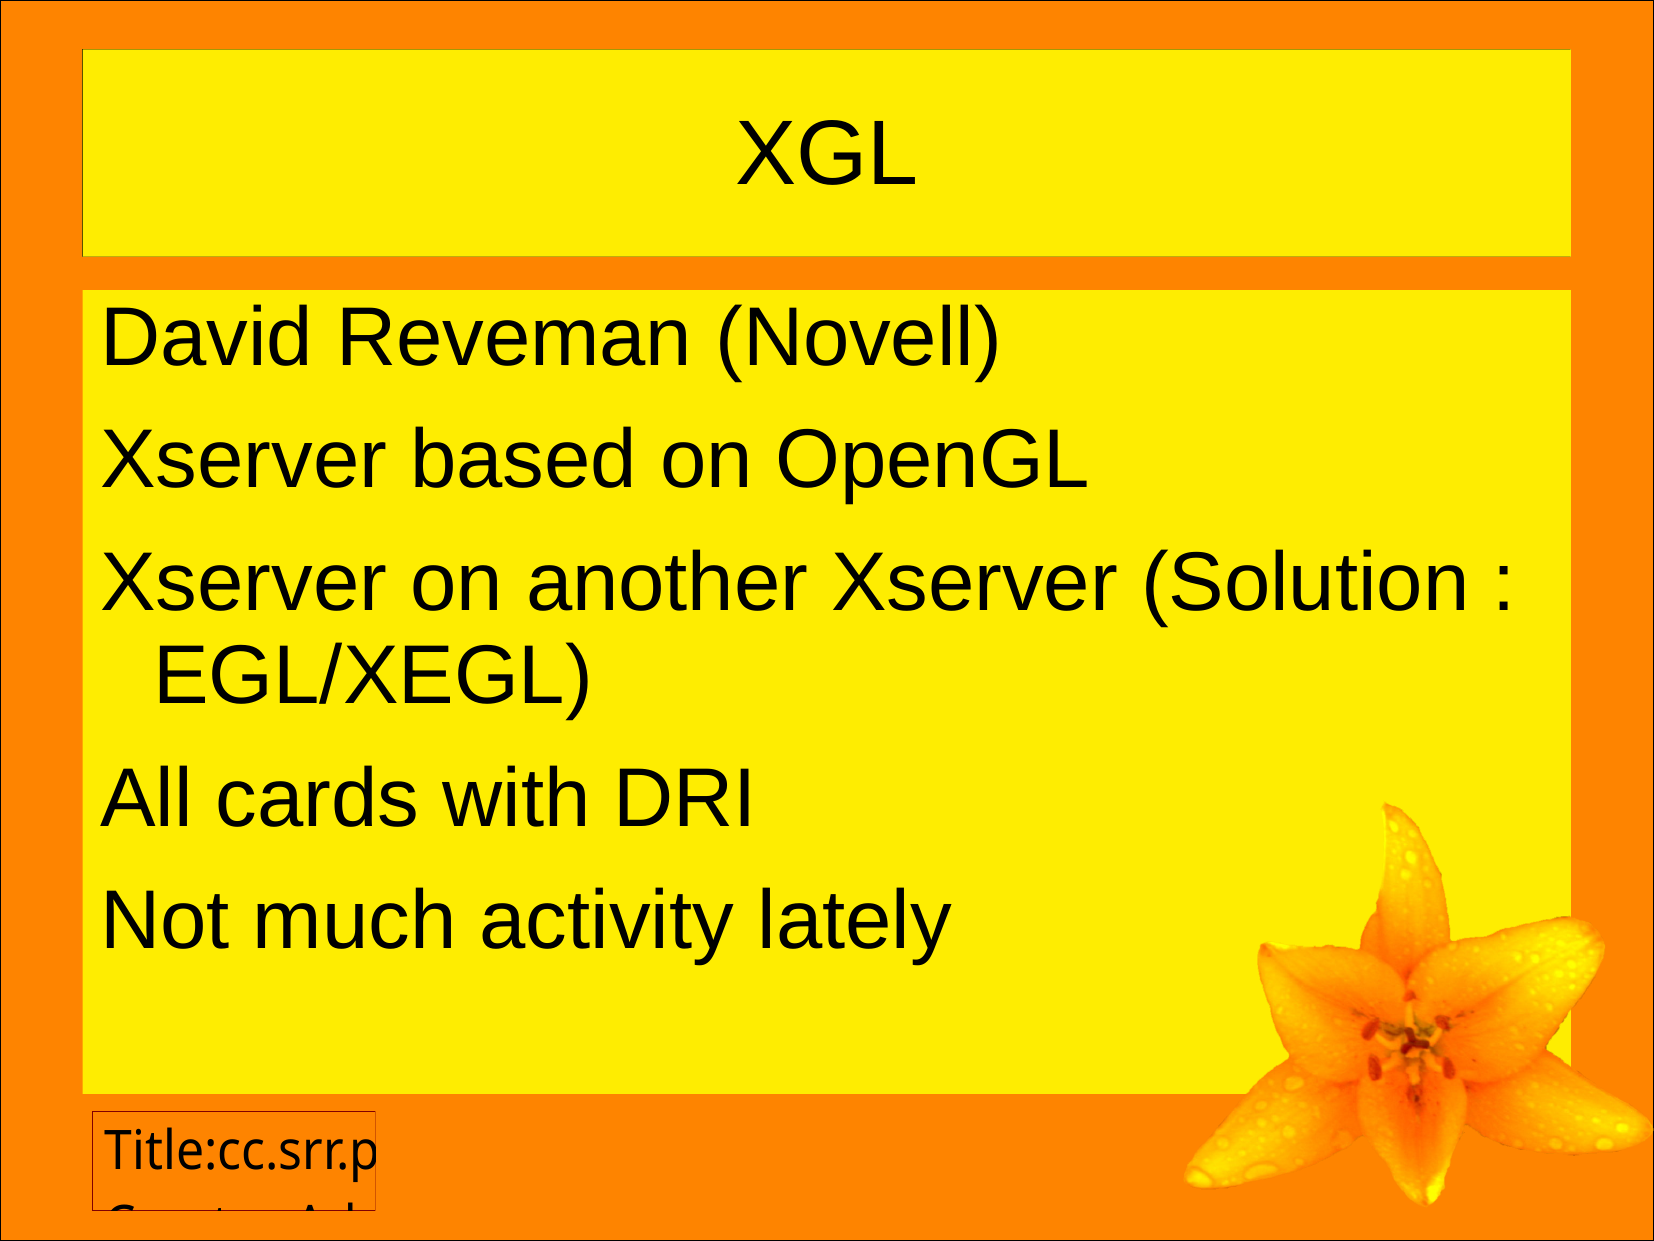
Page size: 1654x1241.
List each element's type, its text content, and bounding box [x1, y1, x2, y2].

text_box [0, 0, 1654, 1241]
picture [88, 1108, 376, 1211]
title XGL [82, 49, 1571, 257]
picture [1181, 767, 1654, 1241]
list David Reveman (Novell) Xserver based on OpenGL Xserver on another Xserver (Solution : EGL/XEGL) All cards with DRI Not much activity lately [82, 290, 1571, 1094]
